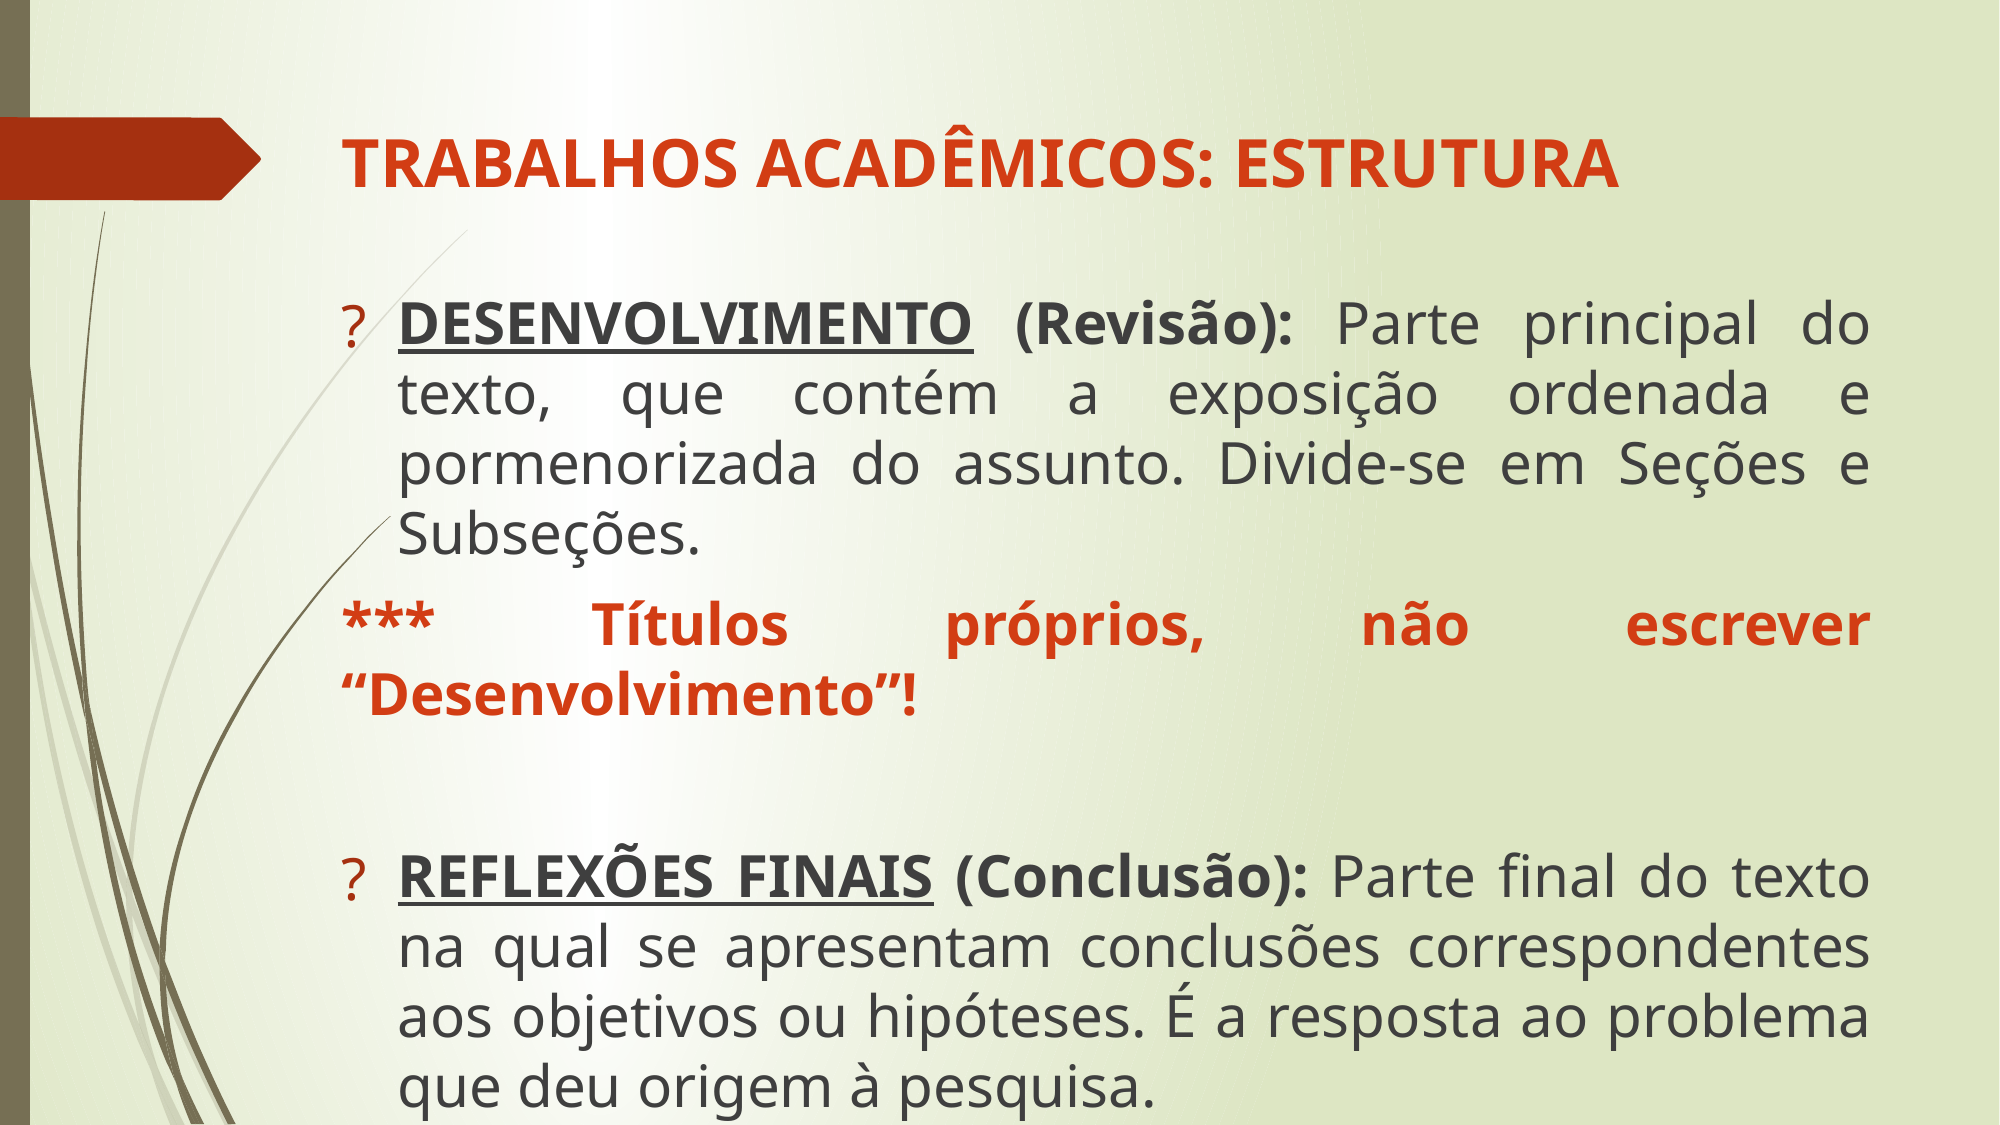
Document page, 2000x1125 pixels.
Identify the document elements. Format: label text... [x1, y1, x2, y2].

title TRABALHOS ACADÊMICOS: ESTRUTURA [326, 113, 1788, 232]
list DESENVOLVIMENTO (Revisão): Parte principal do texto, que contém a exposição ordenada e pormenorizada do assunto. Divide-se em Seções e Subseções. *** Títulos próprios, não escrever “Desenvolvimento”! REFLEXÕES FINAIS (Conclusão): Parte final do texto na qual se apresentam conclusões correspondentes aos objetivos ou hipóteses. É a resposta ao problema que deu origem à pesquisa. [326, 278, 1887, 1059]
